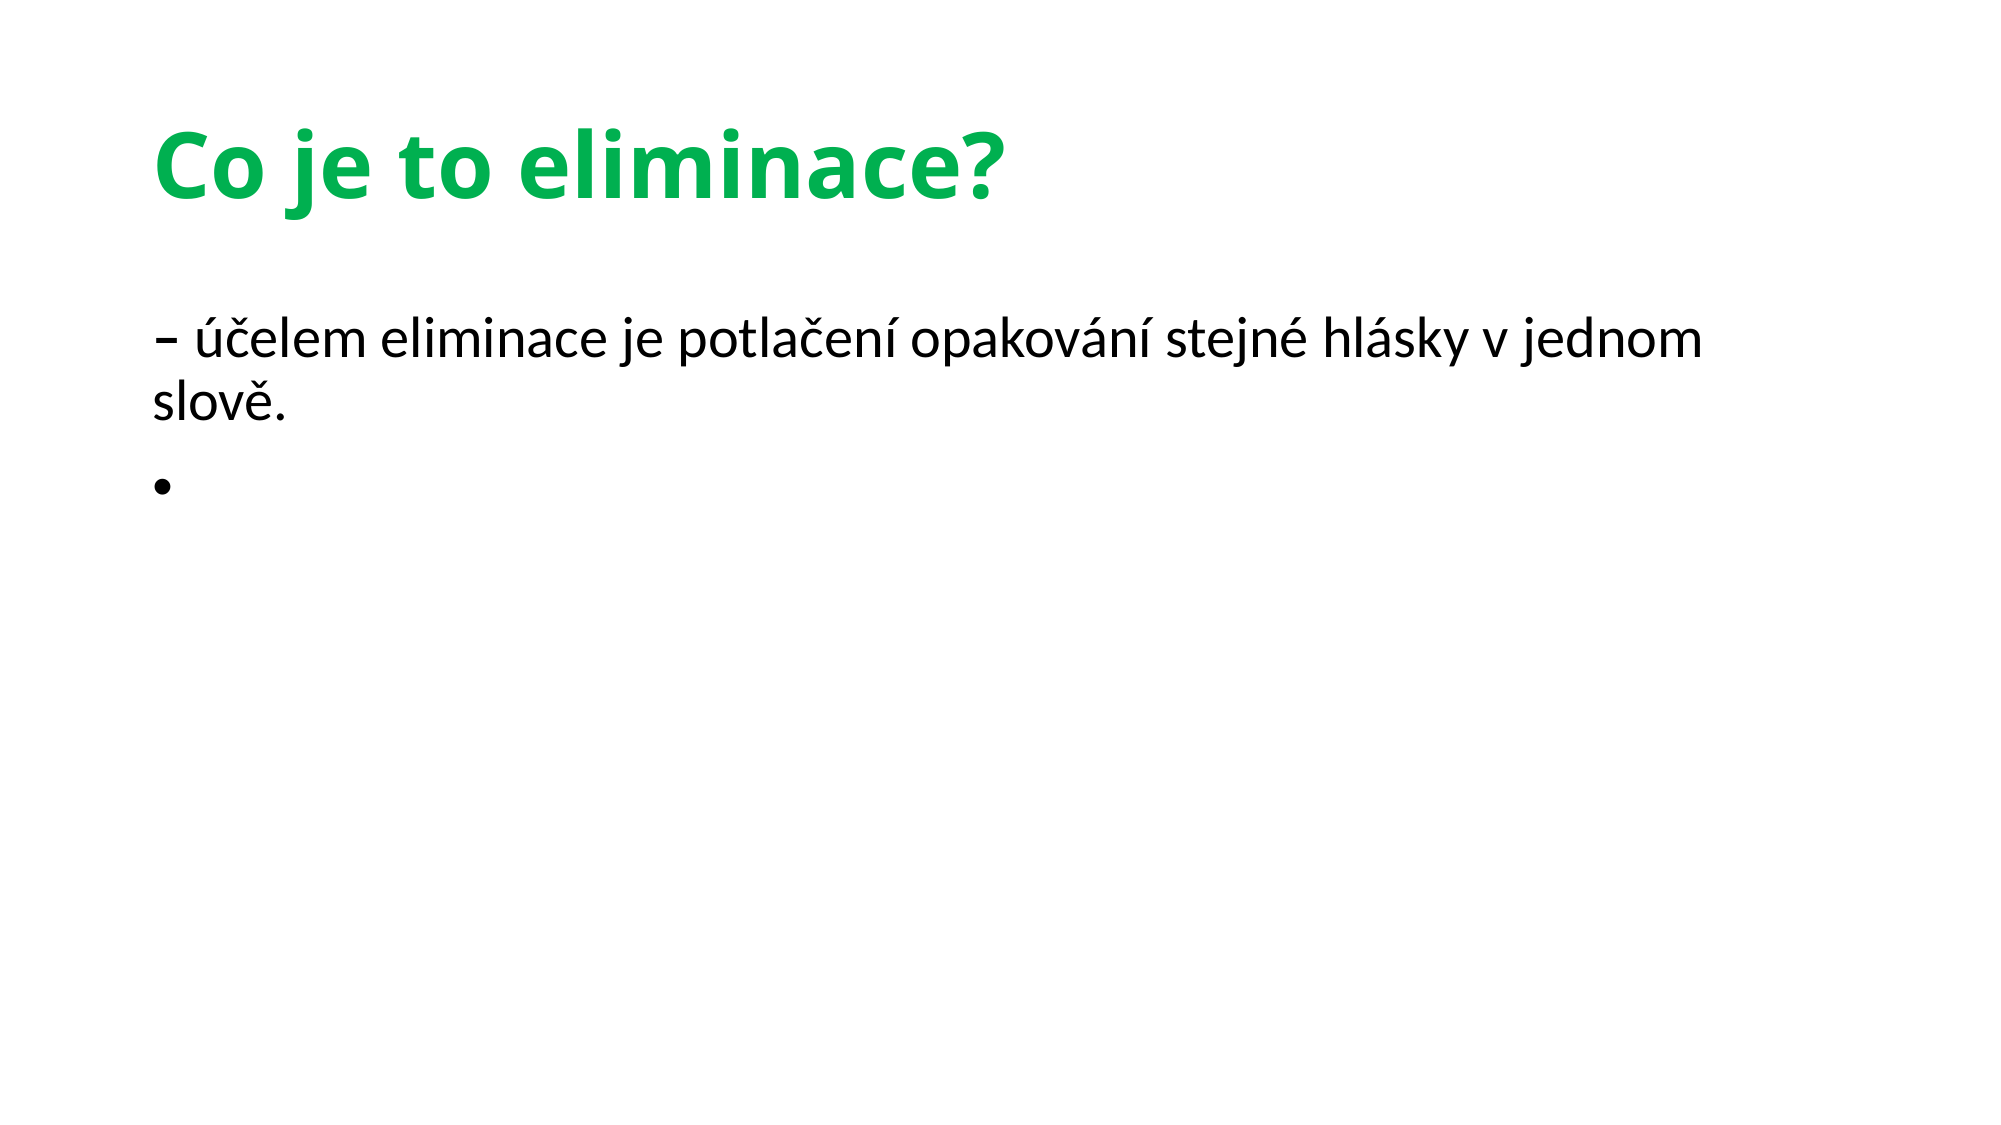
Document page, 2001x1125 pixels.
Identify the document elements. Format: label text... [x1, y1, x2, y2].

list – účelem eliminace je potlačení opakování stejné hlásky v jednom slově. [137, 299, 1863, 1014]
title Co je to eliminace? [137, 59, 1863, 278]
